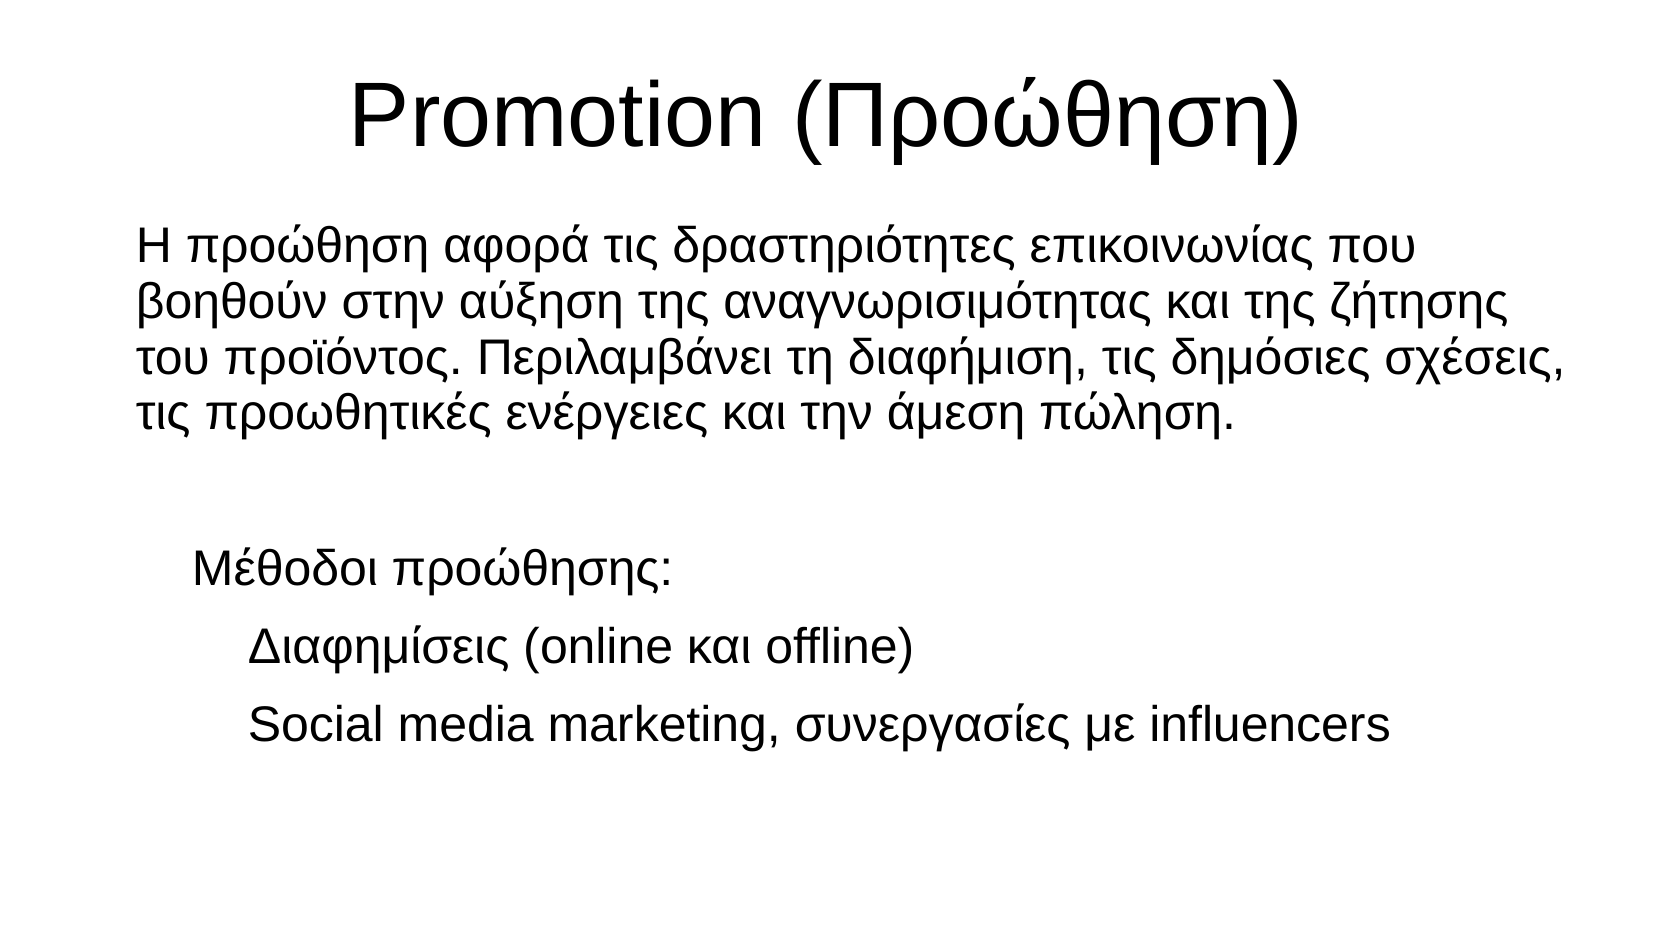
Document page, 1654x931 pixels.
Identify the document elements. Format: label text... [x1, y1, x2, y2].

list Η προώθηση αφορά τις δραστηριότητες επικοινωνίας που βοηθούν στην αύξηση της αναγνωρισιμότητας και της ζήτησης του προϊόντος. Περιλαμβάνει τη διαφήμιση, τις δημόσιες σχέσεις, τις προωθητικές ενέργειες και την άμεση πώληση. Μέθοδοι προώθησης: Διαφημίσεις (online και offline) Social media marketing, συνεργασίες με influencers [82, 217, 1571, 758]
title Promotion (Προώθηση) [82, 37, 1571, 193]
